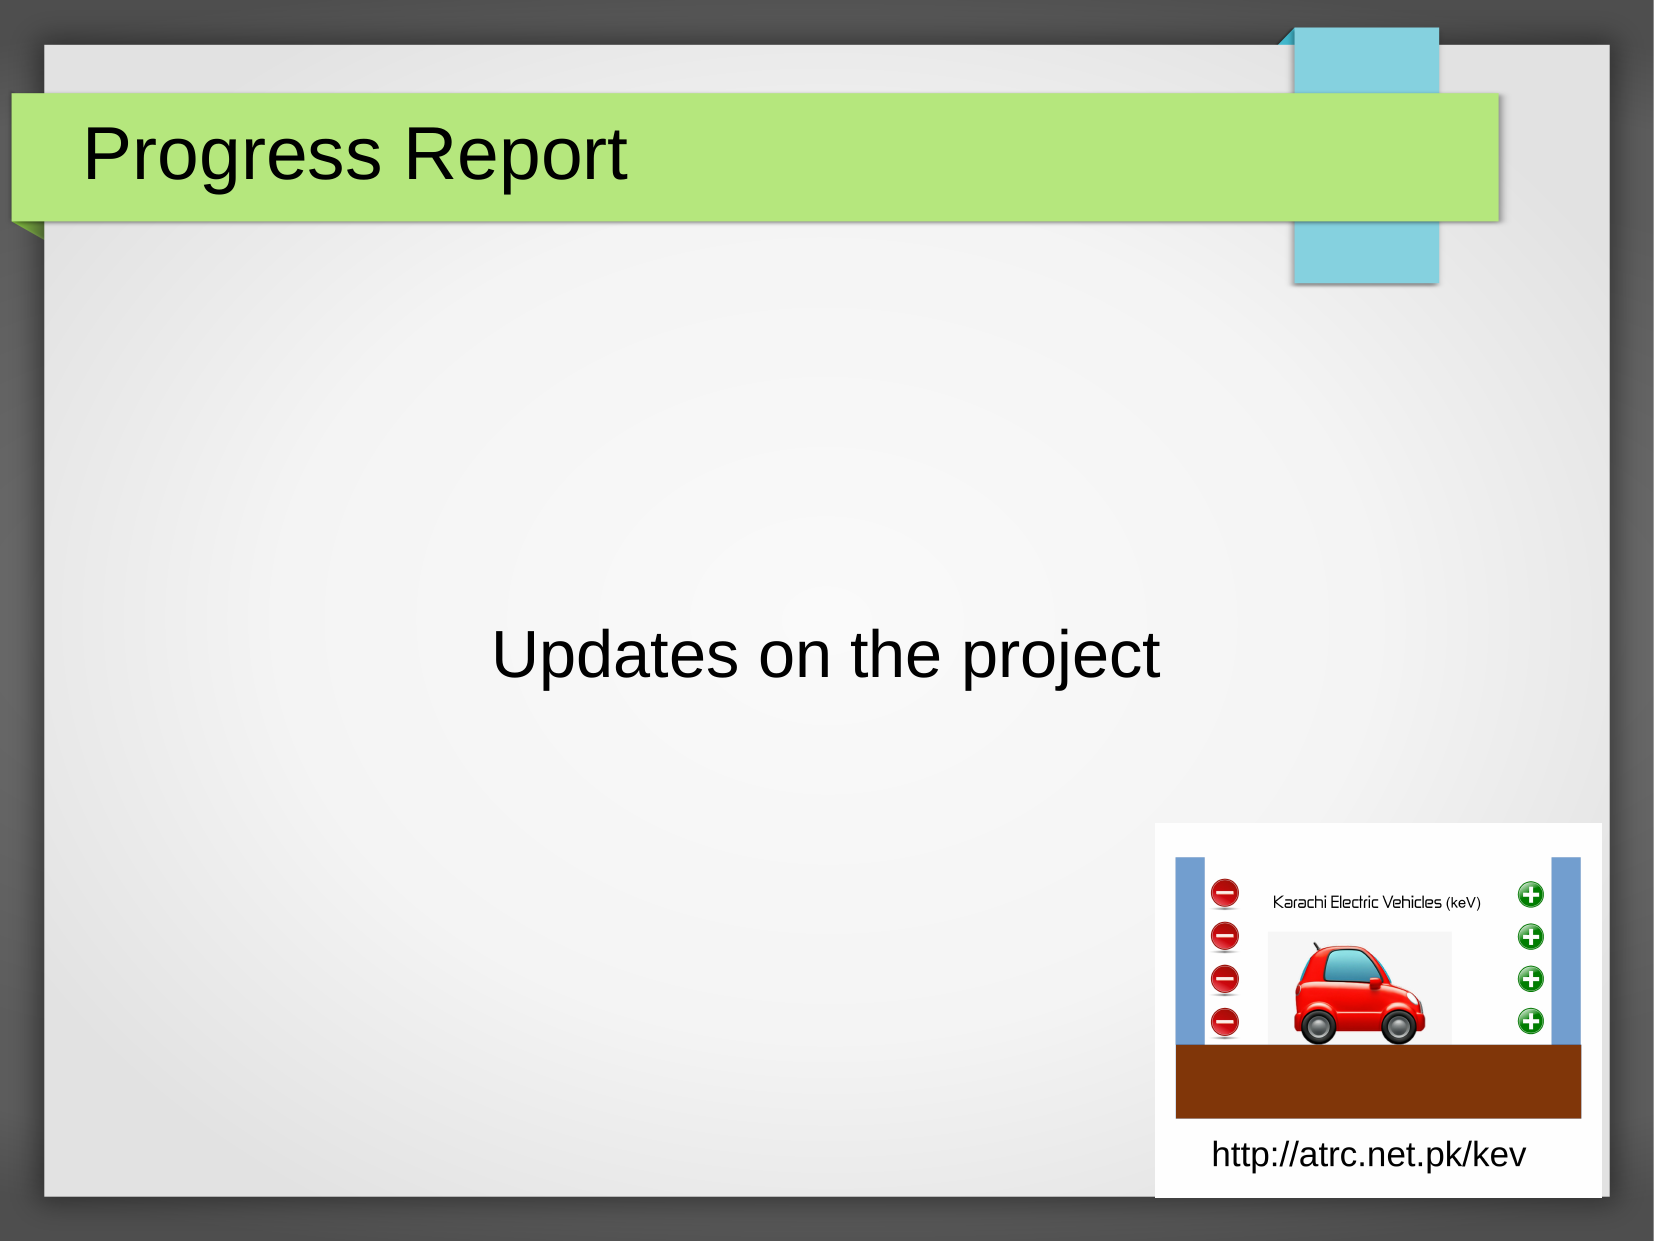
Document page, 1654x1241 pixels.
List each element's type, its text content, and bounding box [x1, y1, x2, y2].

title Progress Report [82, 94, 1264, 213]
picture [0, 0, 1654, 1241]
subtitle Updates on the project [82, 295, 1571, 1015]
